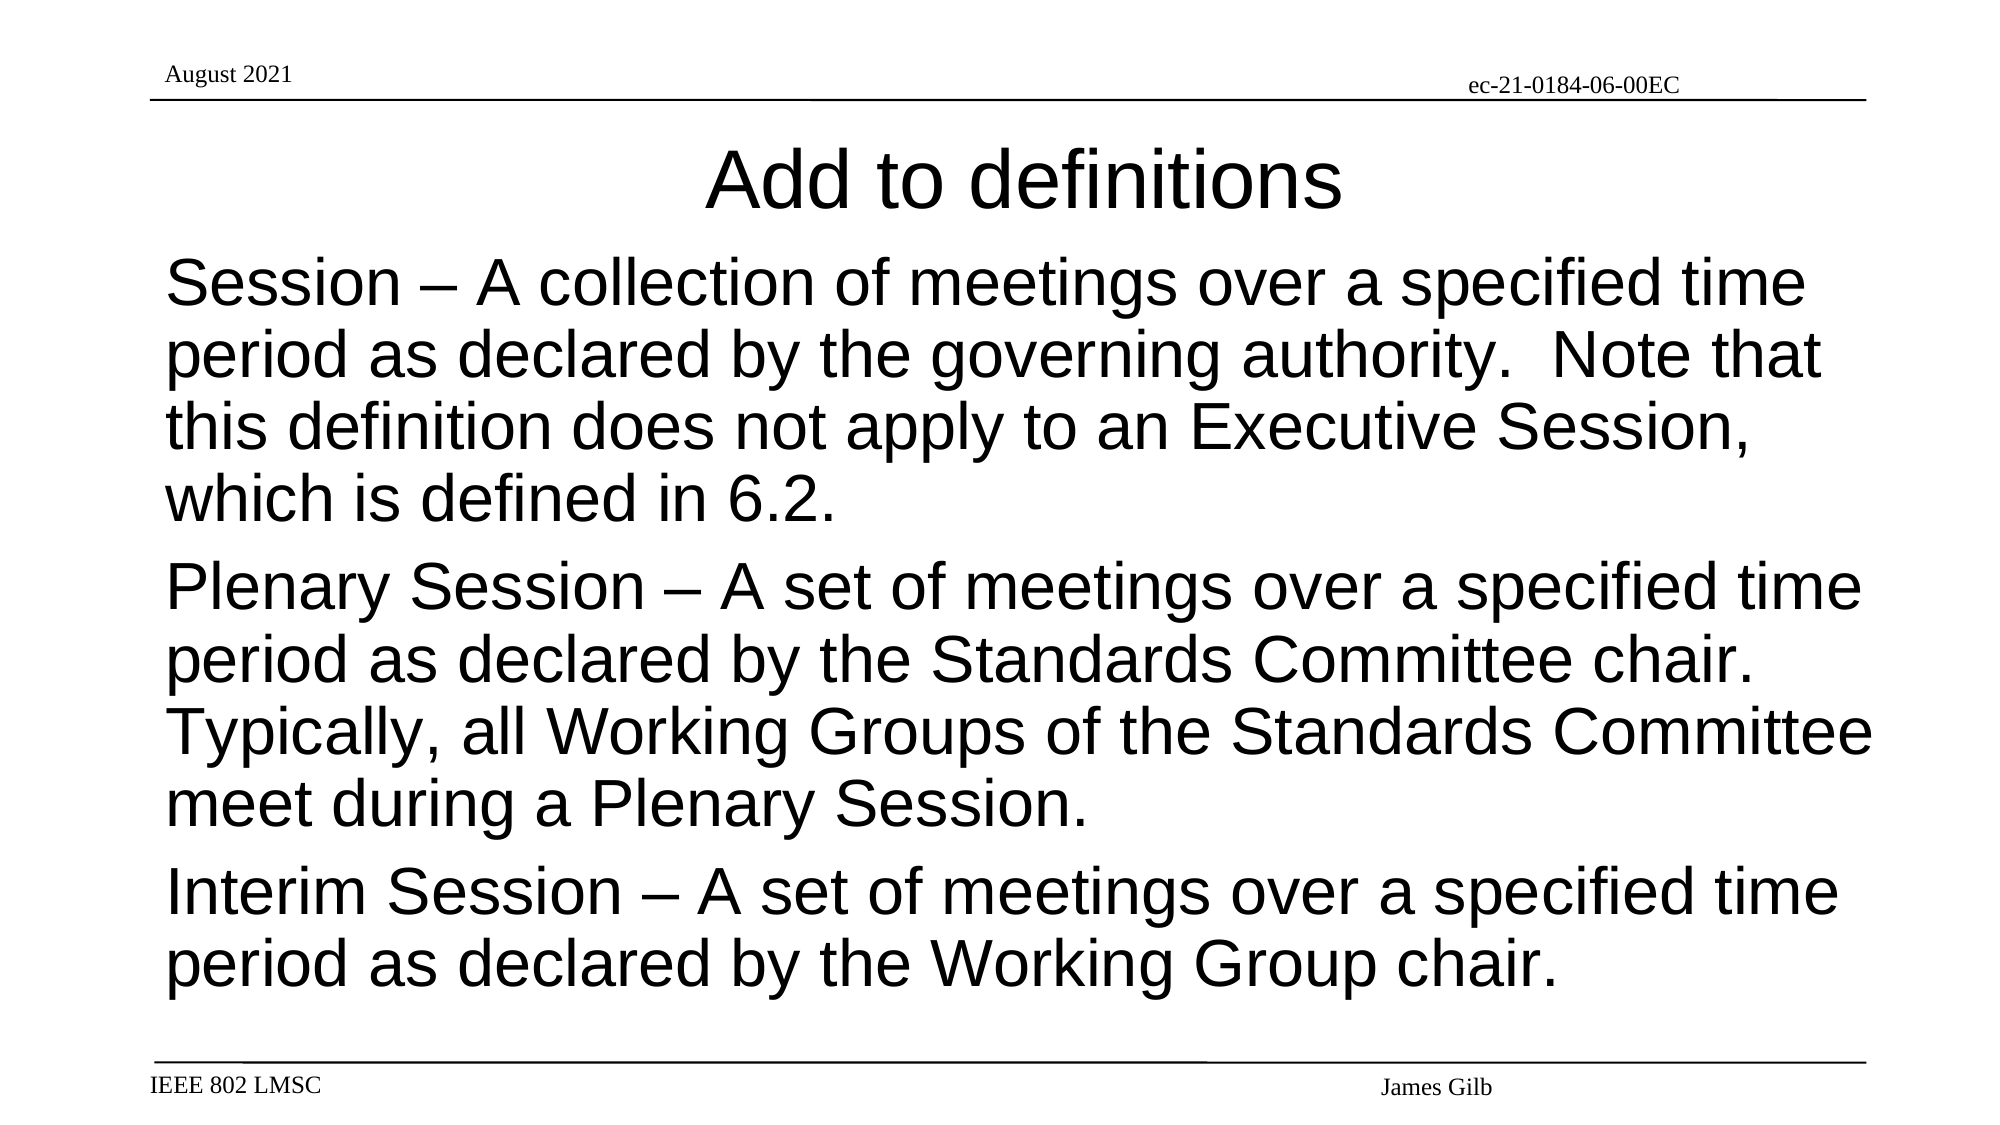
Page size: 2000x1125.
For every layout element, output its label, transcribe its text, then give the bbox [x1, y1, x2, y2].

title Add to definitions [149, 112, 1900, 238]
list Session – A collection of meetings over a specified time period as declared by the governing authority. Note that this definition does not apply to an Executive Session, which is defined in 6.2. Plenary Session – A set of meetings over a specified time period as declared by the Standards Committee chair. Typically, all Working Groups of the Standards Committee meet during a Plenary Session. Interim Session – A set of meetings over a specified time period as declared by the Working Group chair. [149, 239, 1900, 1051]
